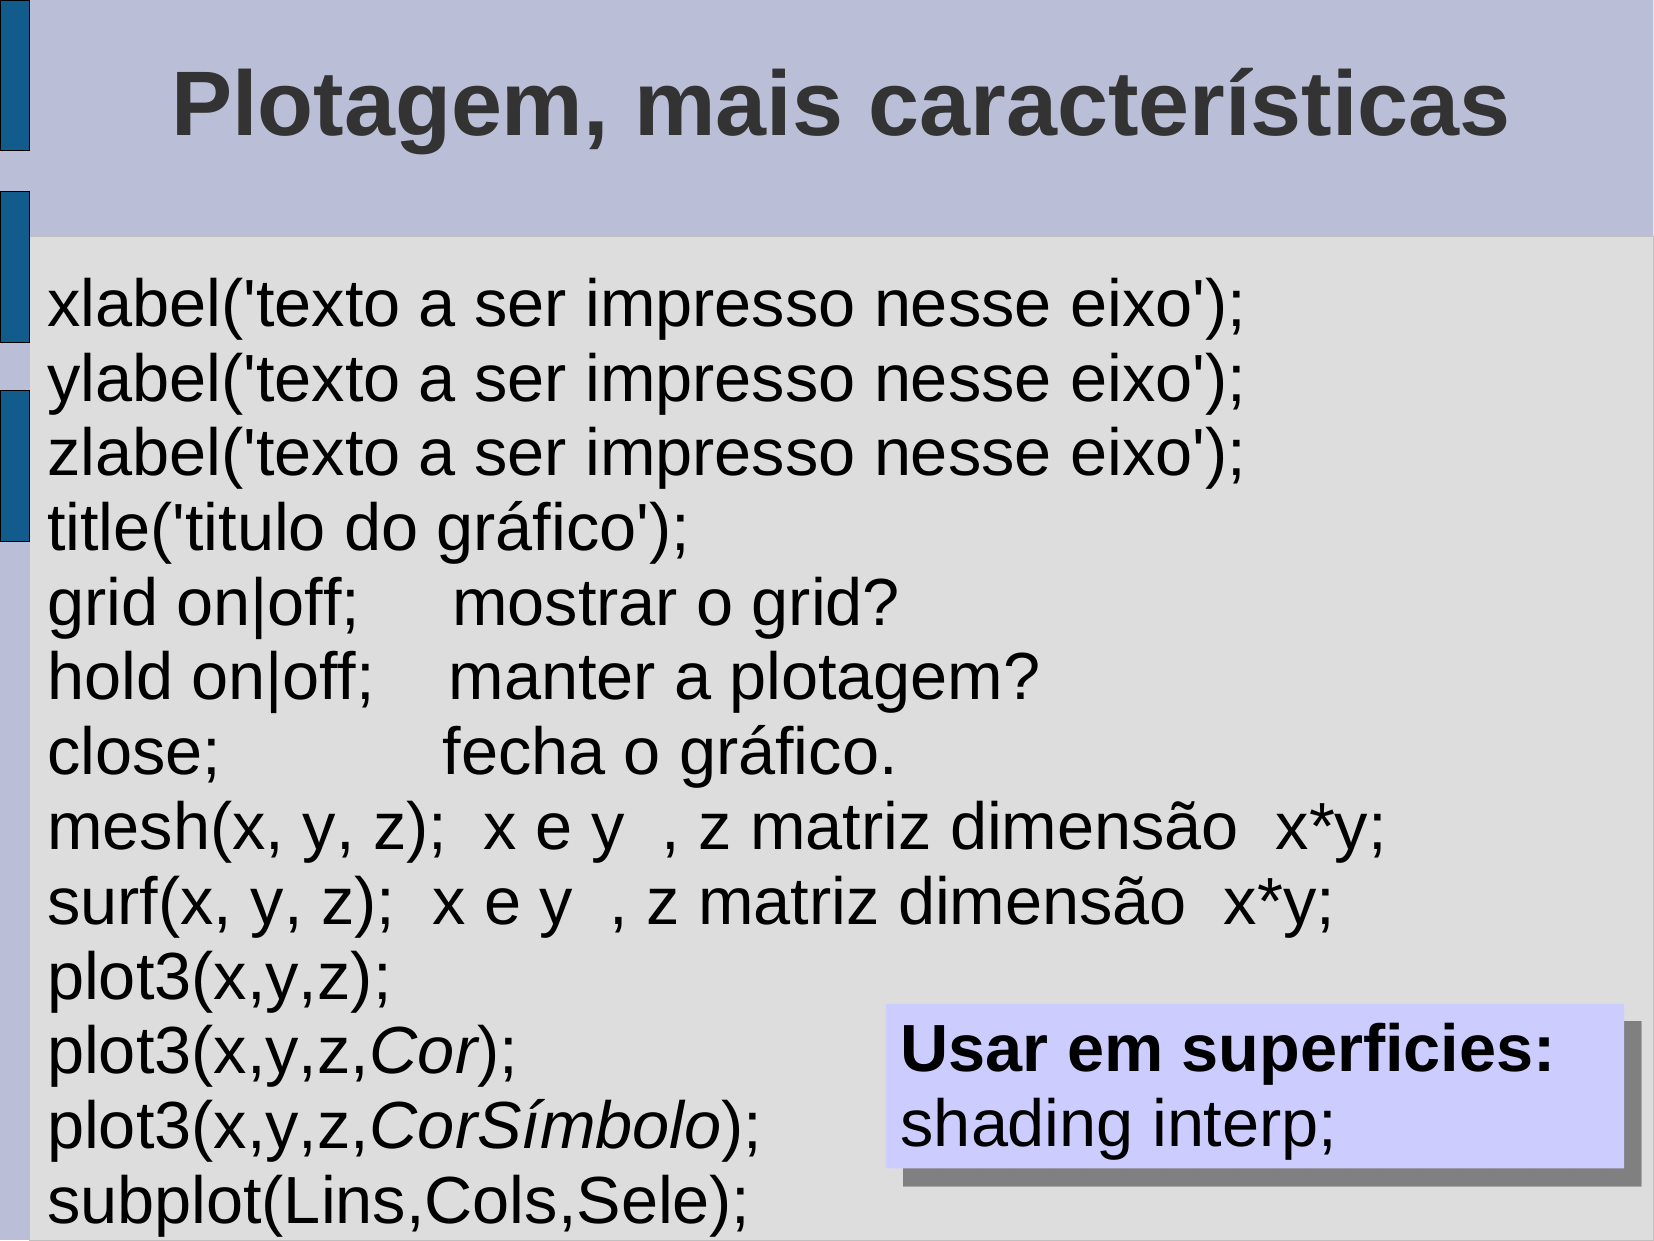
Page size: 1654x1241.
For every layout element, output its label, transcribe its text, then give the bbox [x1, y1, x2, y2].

text_box Usar em superficies: shading interp; [885, 1003, 1625, 1169]
title Plotagem, mais características [29, 7, 1654, 200]
list xlabel('texto a ser impresso nesse eixo'); ylabel('texto a ser impresso nesse eixo'); zlabel('texto a ser impresso nesse eixo'); title('titulo do gráfico'); grid on|off; mostrar o grid? hold on|off; manter a plotagem? close; fecha o gráfico. mesh(x, y, z); x e y , z matriz dimensão x*y; surf(x, y, z); x e y , z matriz dimensão x*y; plot3(x,y,z); plot3(x,y,z,Cor); plot3(x,y,z,CorSímbolo); subplot(Lins,Cols,Sele); [29, 265, 1654, 1238]
